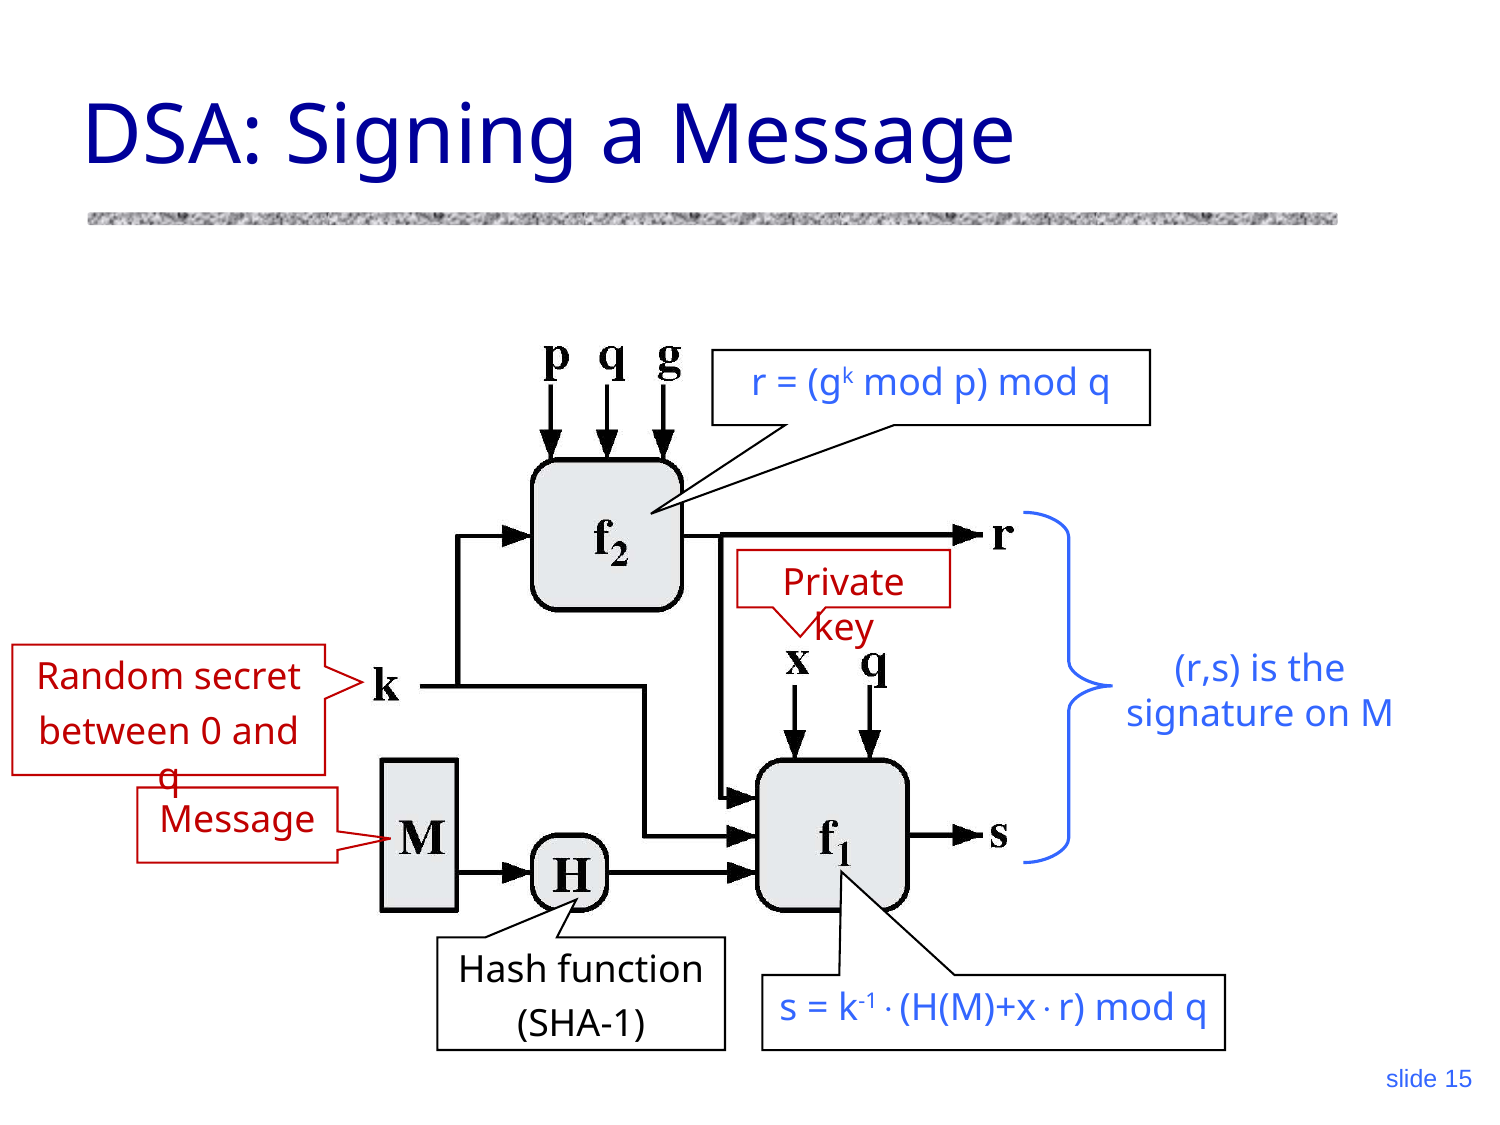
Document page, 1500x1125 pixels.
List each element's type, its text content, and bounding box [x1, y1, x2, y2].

picture [324, 299, 1075, 976]
text_box slide <number> [1174, 1025, 1488, 1101]
title DSA: Signing a Message [66, 37, 1425, 188]
text_box (r,s) is the signature on M [1111, 644, 1410, 742]
text_box r = (gk mod p) mod q [650, 350, 1150, 514]
text_box s = k-1(H(M)+xr) mod q [762, 871, 1225, 1051]
text_box Message [137, 787, 391, 863]
text_box Hash function (SHA-1) [437, 899, 726, 1051]
text_box Private key [737, 549, 951, 637]
picture [87, 212, 1338, 226]
text_box Random secret between 0 and q [12, 644, 363, 775]
